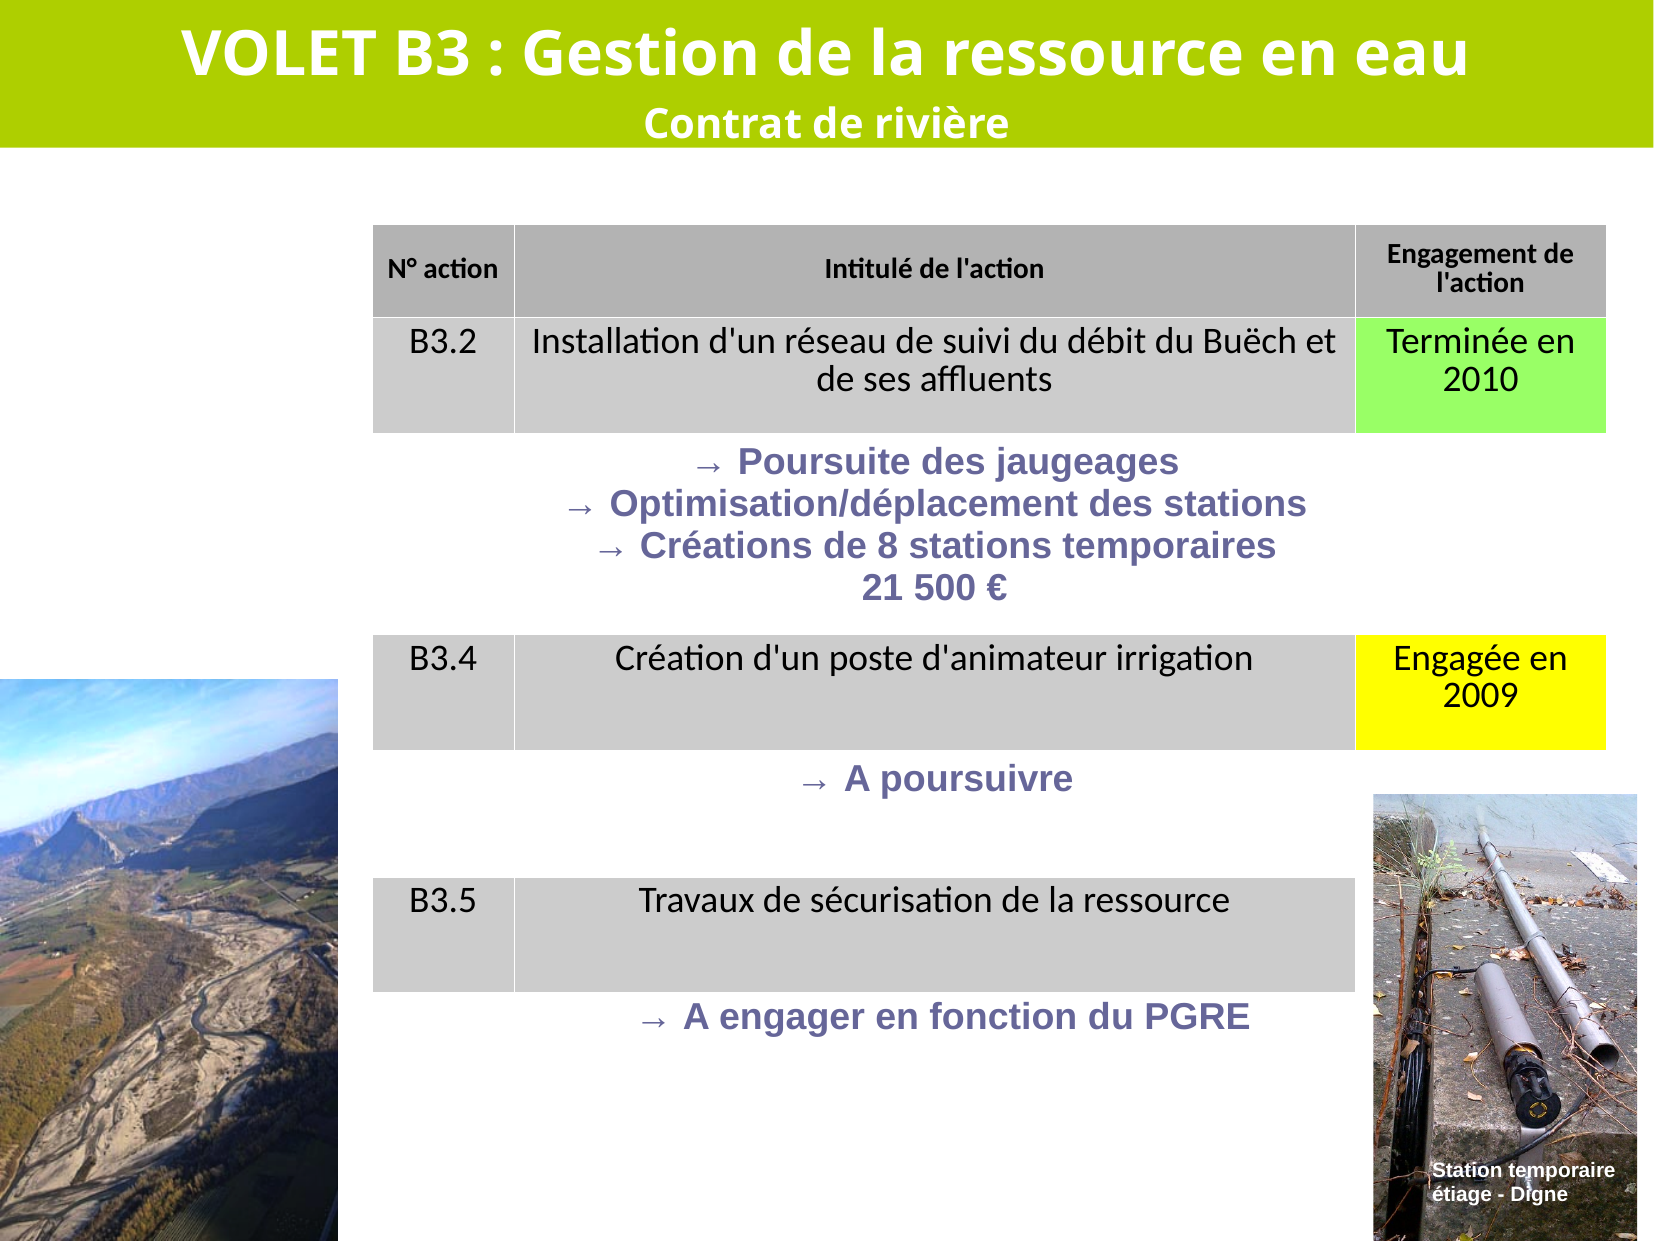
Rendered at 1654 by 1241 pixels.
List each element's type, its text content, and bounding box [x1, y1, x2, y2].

text_box Station temporaire étiage - Digne [1417, 1151, 1654, 1215]
table_cell Terminée en 2010 [1356, 318, 1606, 433]
picture [0, 679, 338, 1241]
table_cell [1356, 434, 1606, 634]
picture [1373, 794, 1638, 1241]
table_cell Engagée en 2009 [1356, 635, 1606, 750]
table_cell [373, 751, 514, 877]
table_cell Installation d'un réseau de suivi du débit du Buëch et de ses affluents [515, 318, 1355, 433]
table_cell [1356, 751, 1606, 877]
table_cell [373, 434, 514, 634]
table_cell B3.4 [373, 635, 514, 750]
table_cell → Poursuite des jaugeages → Optimisation/déplacement des stations → Créations de 8 stations temporaires 21 500 € [515, 434, 1355, 634]
table_cell Travaux de sécurisation de la ressource [515, 878, 1355, 992]
table_header Engagement de l'action [1356, 225, 1606, 317]
table_cell [1356, 878, 1373, 992]
text_box → A engager en fonction du PGRE [620, 987, 1359, 1087]
text_box VOLET B3 : Gestion de la ressource en eau Contrat de rivière [0, 0, 1654, 148]
table_cell Création d'un poste d'animateur irrigation [515, 635, 1355, 750]
table_header N° action [373, 225, 514, 317]
table_cell B3.2 [373, 318, 514, 433]
table_cell → A poursuivre [515, 751, 1355, 877]
table_cell B3.5 [373, 878, 514, 992]
table_header Intitulé de l'action [515, 225, 1355, 317]
